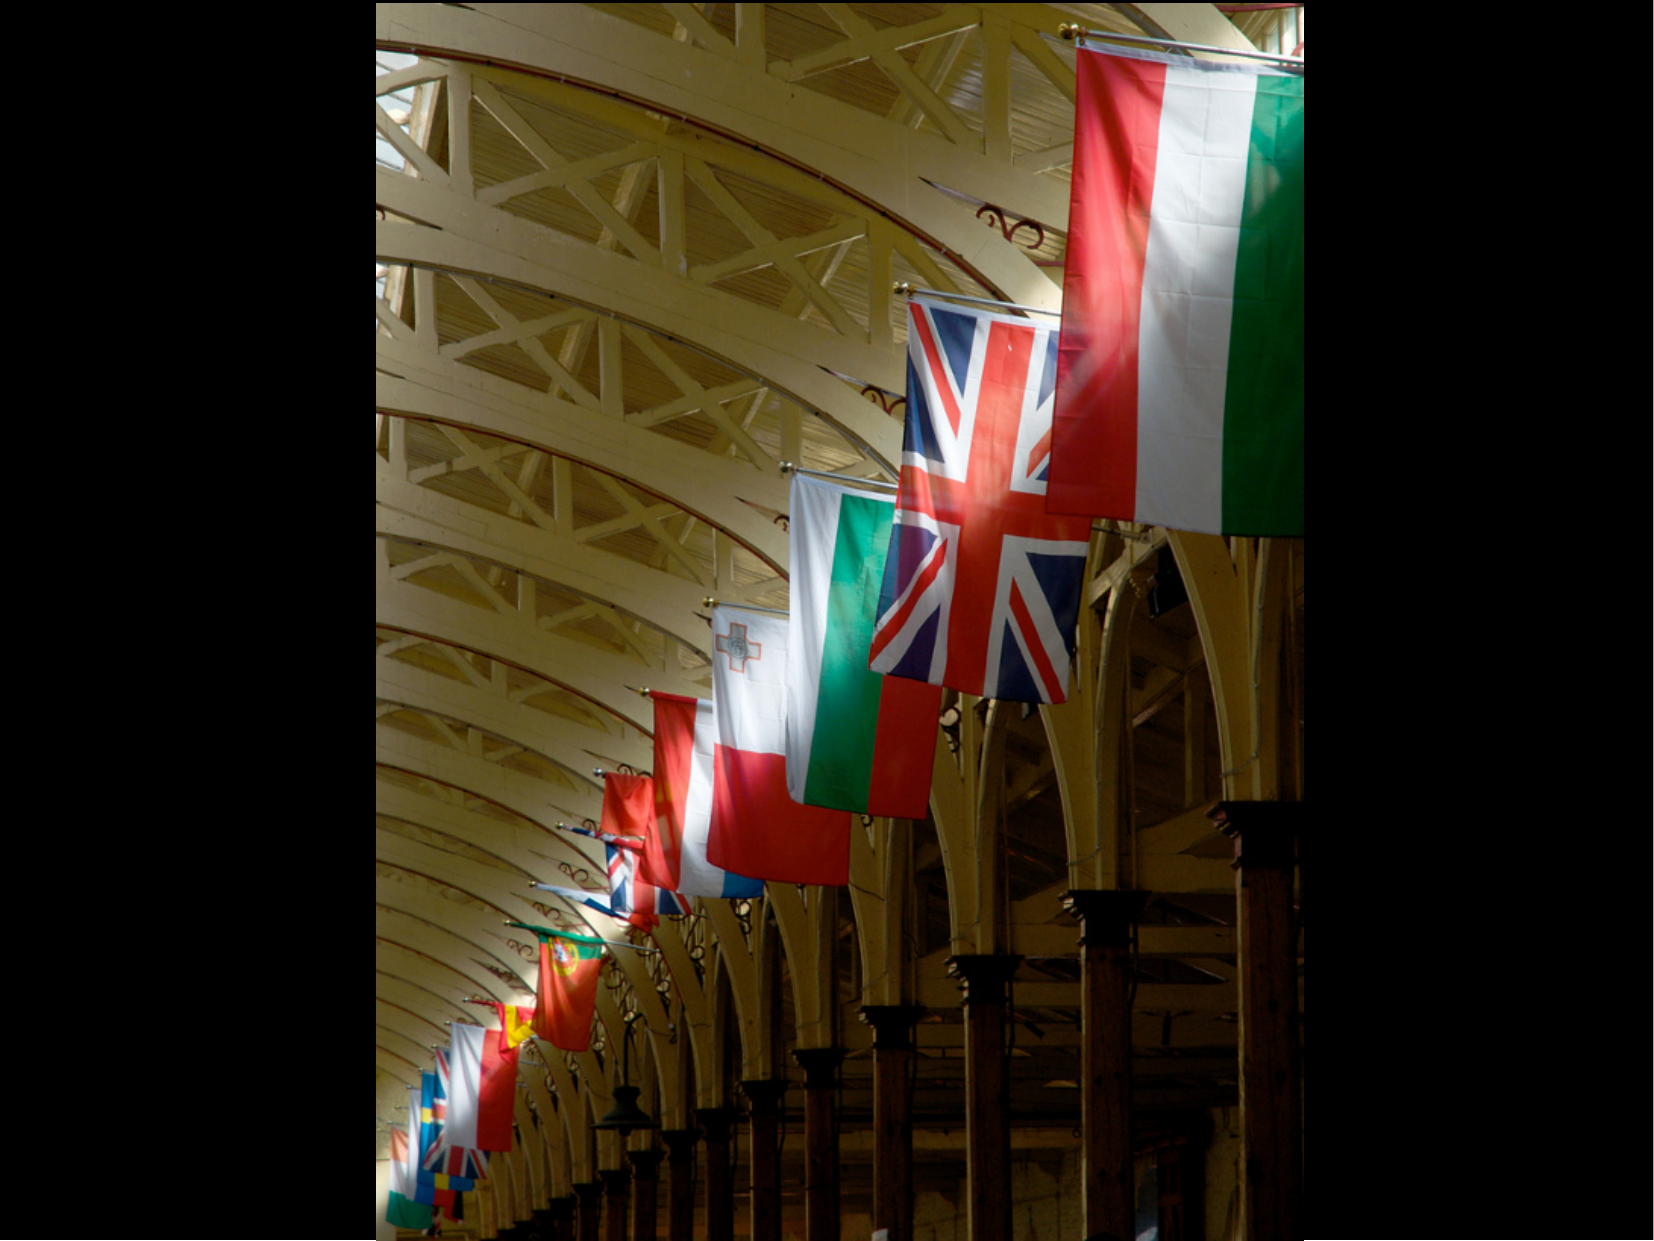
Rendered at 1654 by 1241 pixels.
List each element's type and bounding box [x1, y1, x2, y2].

picture [376, 3, 1304, 1241]
